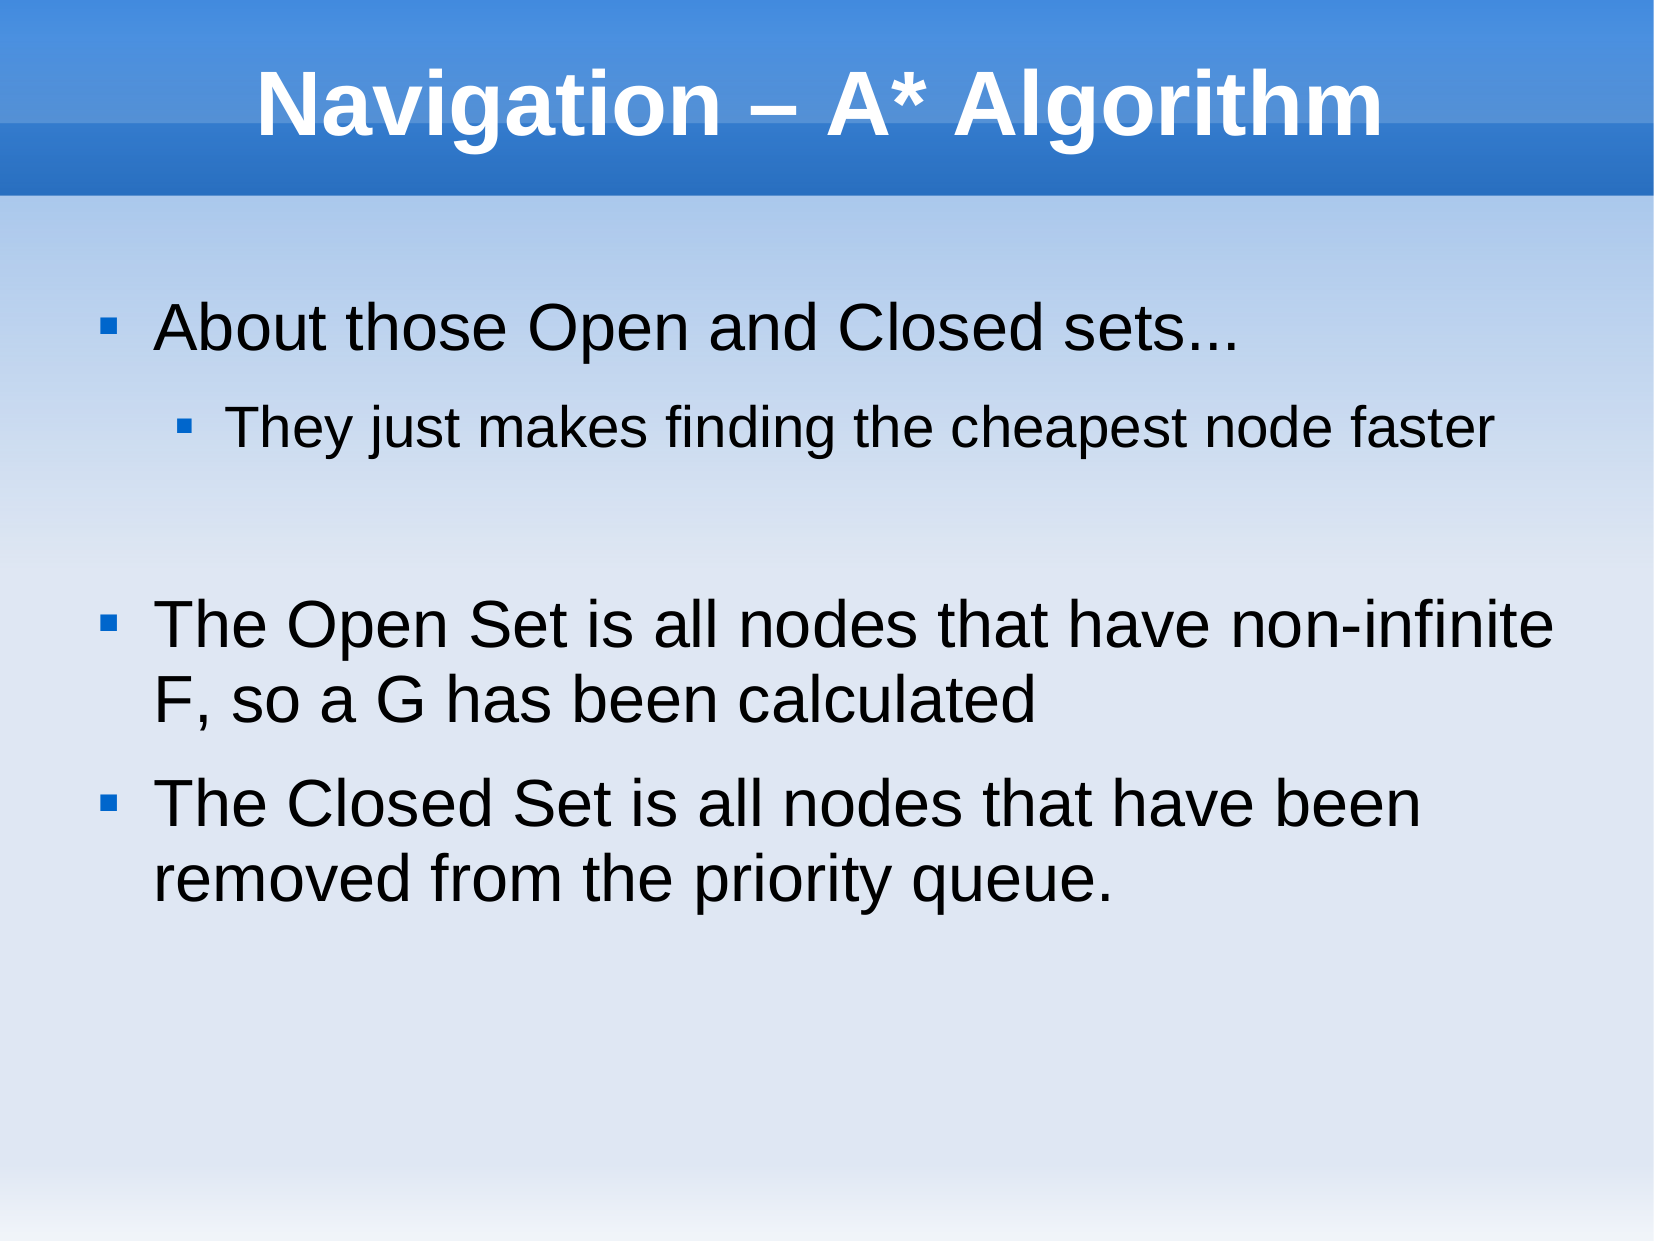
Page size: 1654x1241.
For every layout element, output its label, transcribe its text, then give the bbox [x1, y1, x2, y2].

list About those Open and Closed sets... They just makes finding the cheapest node faster The Open Set is all nodes that have non-infinite F, so a G has been calculated The Closed Set is all nodes that have been removed from the priority queue. [82, 290, 1571, 1109]
title Navigation – A* Algorithm [76, 0, 1565, 208]
picture [0, 0, 1654, 1241]
